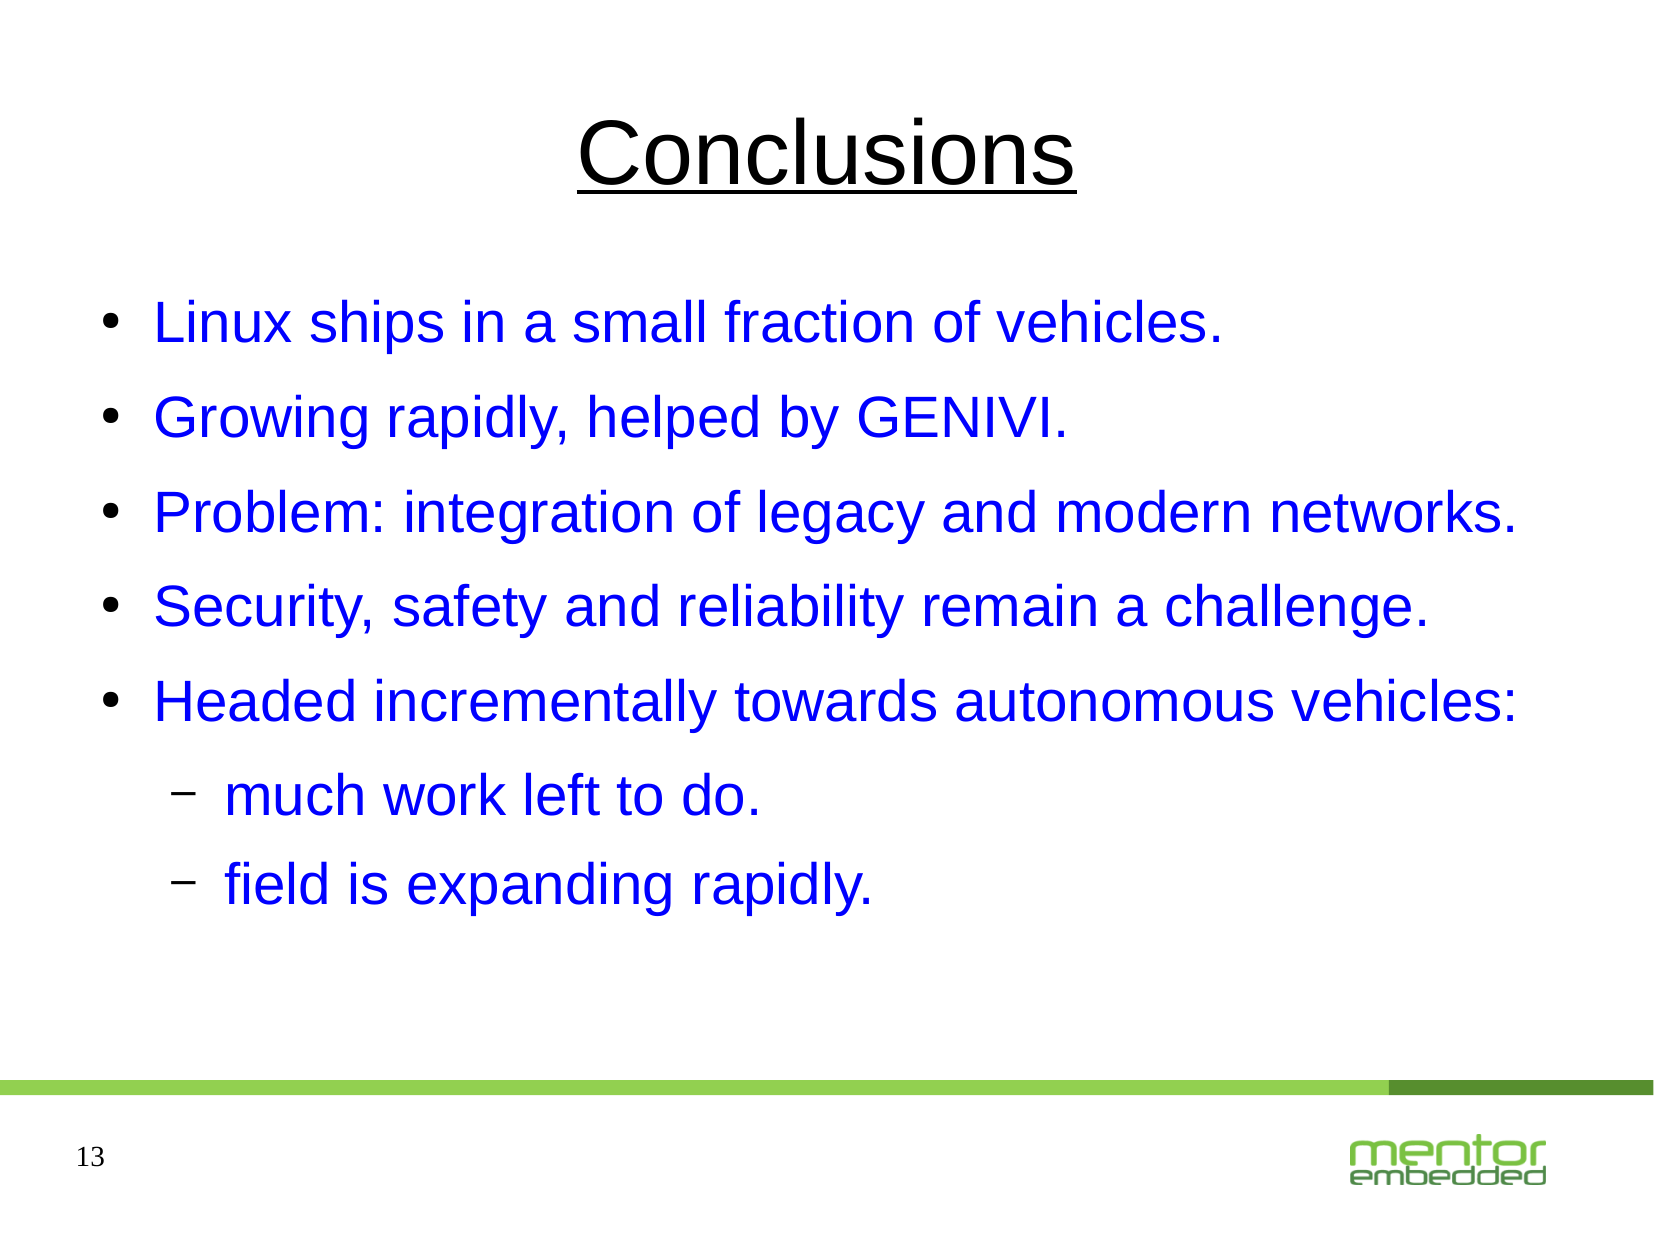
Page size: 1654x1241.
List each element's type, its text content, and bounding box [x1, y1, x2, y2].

title Conclusions [82, 49, 1571, 257]
list Linux ships in a small fraction of vehicles. Growing rapidly, helped by GENIVI. Problem: integration of legacy and modern networks. Security, safety and reliability remain a challenge. Headed incrementally towards autonomous vehicles: much work left to do. field is expanding rapidly. [82, 290, 1538, 1010]
picture [1350, 1134, 1546, 1185]
